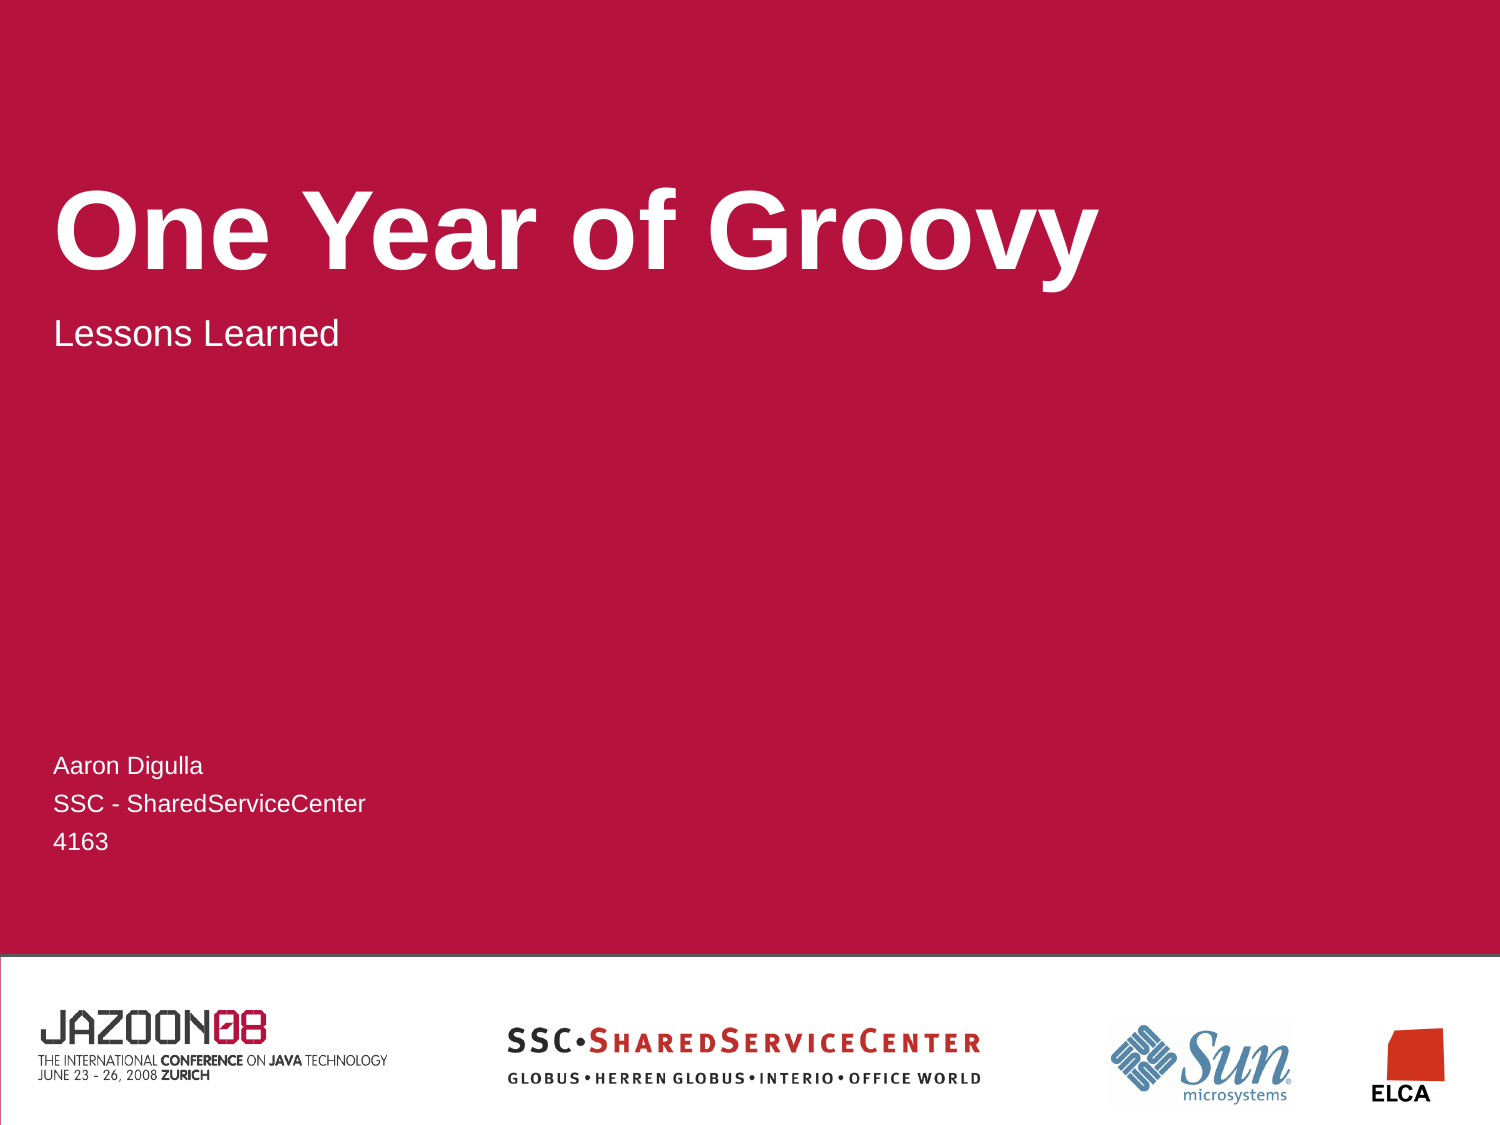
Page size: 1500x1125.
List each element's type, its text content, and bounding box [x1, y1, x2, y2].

text_box Aaron Digulla SSC - SharedServiceCenter 4163 [53, 749, 1447, 850]
title One Year of Groovy [53, 188, 1447, 320]
picture [37, 1007, 387, 1084]
subtitle Lessons Learned [53, 312, 1434, 563]
picture [1107, 1021, 1294, 1107]
picture [1370, 1025, 1446, 1105]
